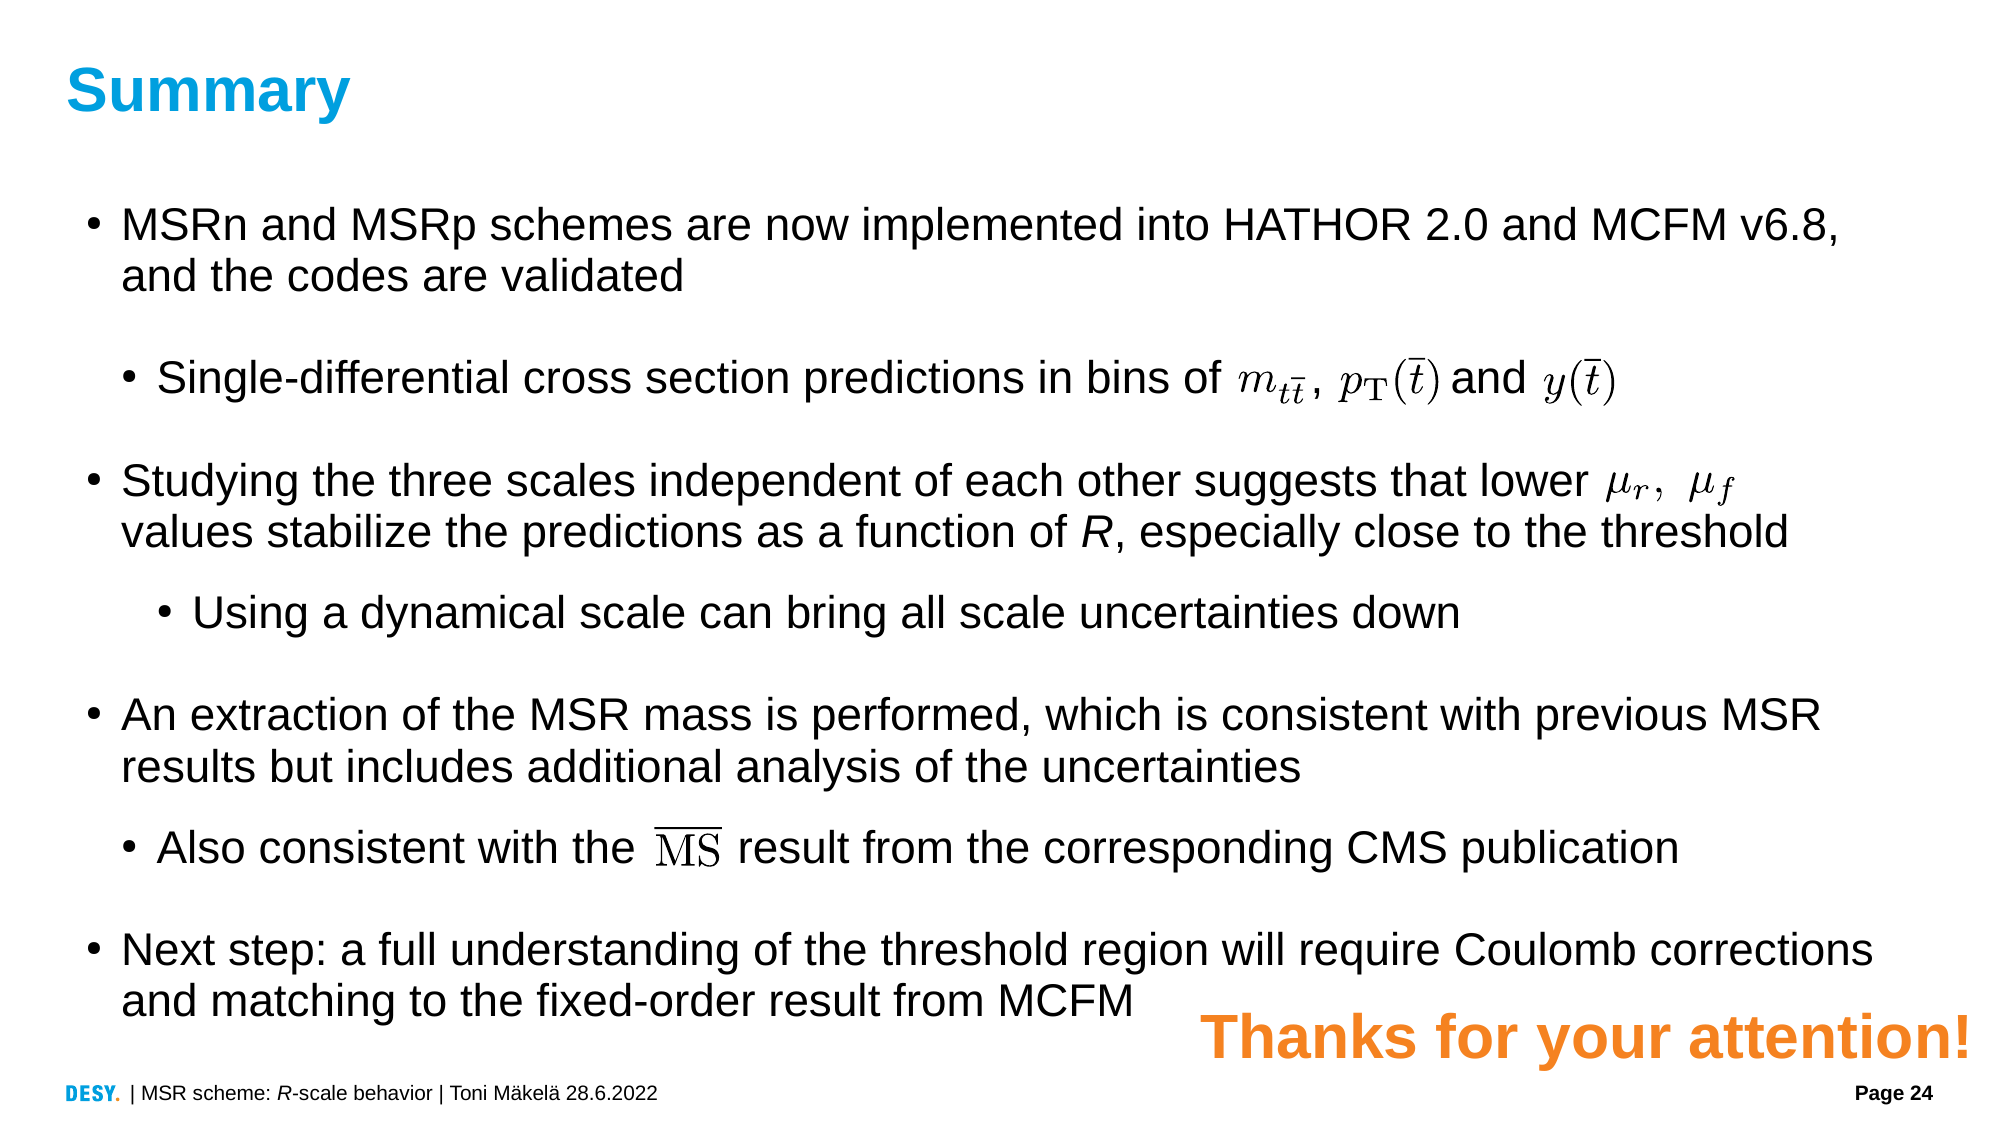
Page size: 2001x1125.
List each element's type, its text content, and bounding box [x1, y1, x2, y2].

text_box [1543, 358, 1615, 406]
text_box MSRn and MSRp schemes are now implemented into HATHOR 2.0 and MCFM v6.8, and the codes are validated Single-differential cross section predictions in bins of , and Studying the three scales independent of each other suggests that lower values stabilize the predictions as a function of R, especially close to the threshold Using a dynamical scale can bring all scale uncertainties down An extraction of the MSR mass is performed, which is consistent with previous MSR results but includes additional analysis of the uncertainties Also consistent with the result from the corresponding CMS publication Next step: a full understanding of the threshold region will require Coulomb corrections and matching to the fixed-order result from MCFM [71, 191, 1936, 1035]
title Summary [66, 57, 1933, 132]
footer | MSR scheme: R-scale behavior | Toni Mäkelä 28.6.2022 [129, 1079, 1762, 1111]
text_box [1605, 472, 1735, 506]
text_box [654, 827, 722, 867]
text_box [1338, 357, 1439, 405]
text_box [1238, 371, 1306, 404]
title Thanks for your attention! [1200, 1005, 2000, 1079]
